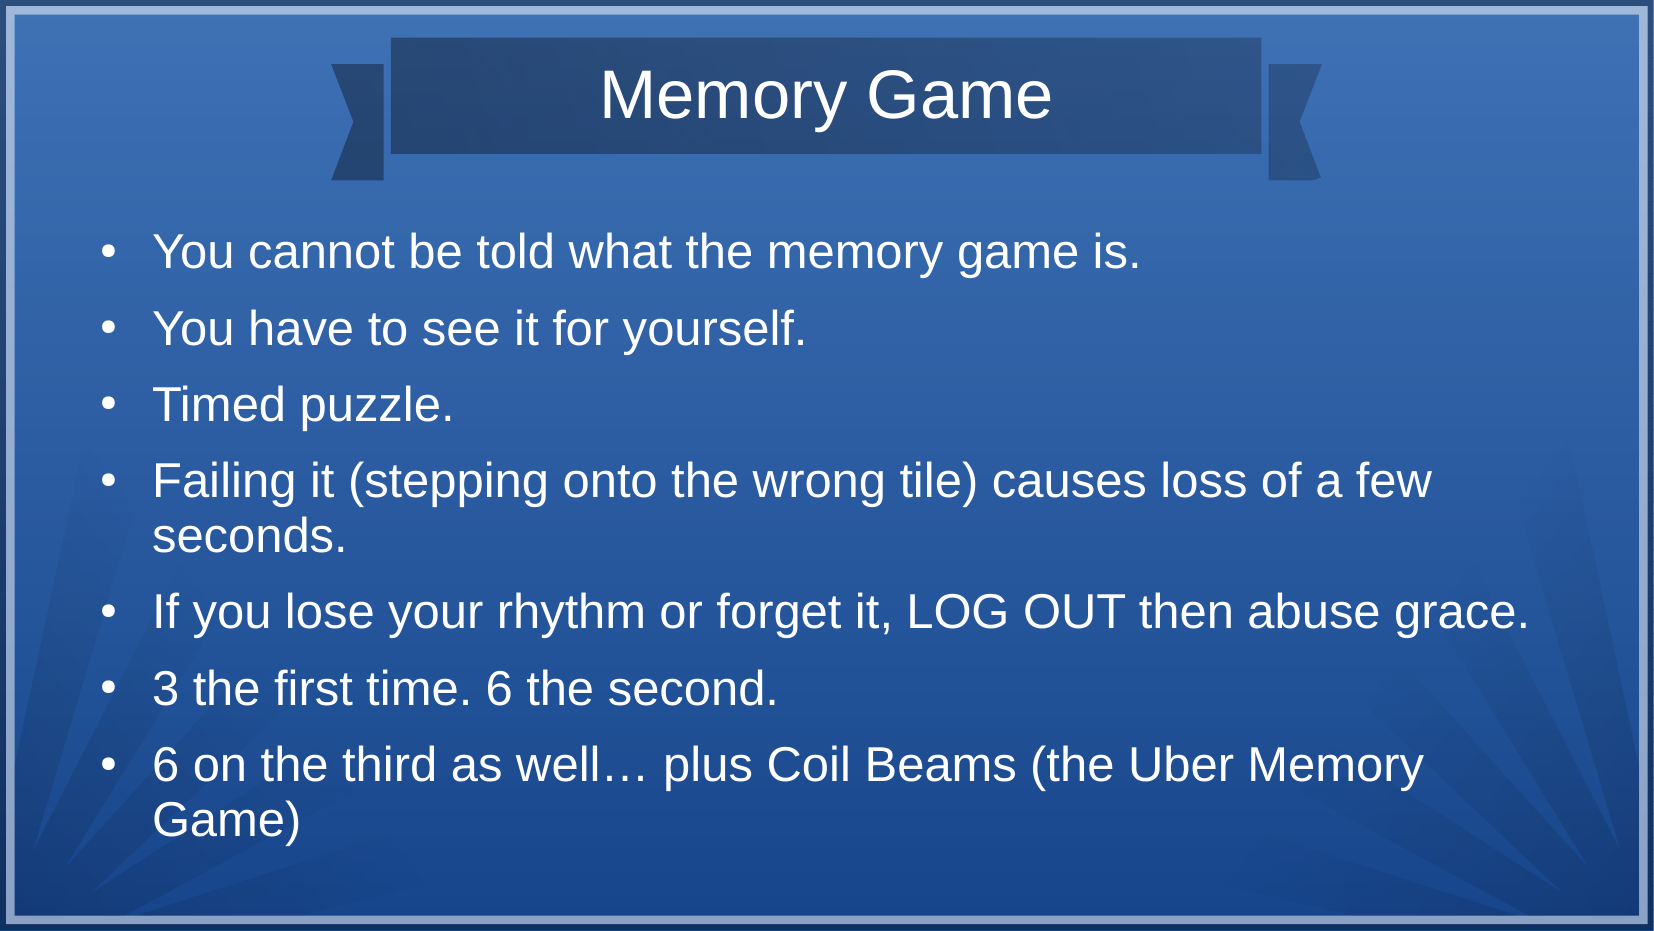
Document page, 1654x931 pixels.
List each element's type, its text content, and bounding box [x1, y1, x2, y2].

title Memory Game [389, 35, 1264, 154]
list You cannot be told what the memory game is. You have to see it for yourself. Timed puzzle. Failing it (stepping onto the wrong tile) causes loss of a few seconds. If you lose your rhythm or forget it, LOG OUT then abuse grace. 3 the first time. 6 the second. 6 on the third as well… plus Coil Beams (the Uber Memory Game) [82, 224, 1571, 848]
